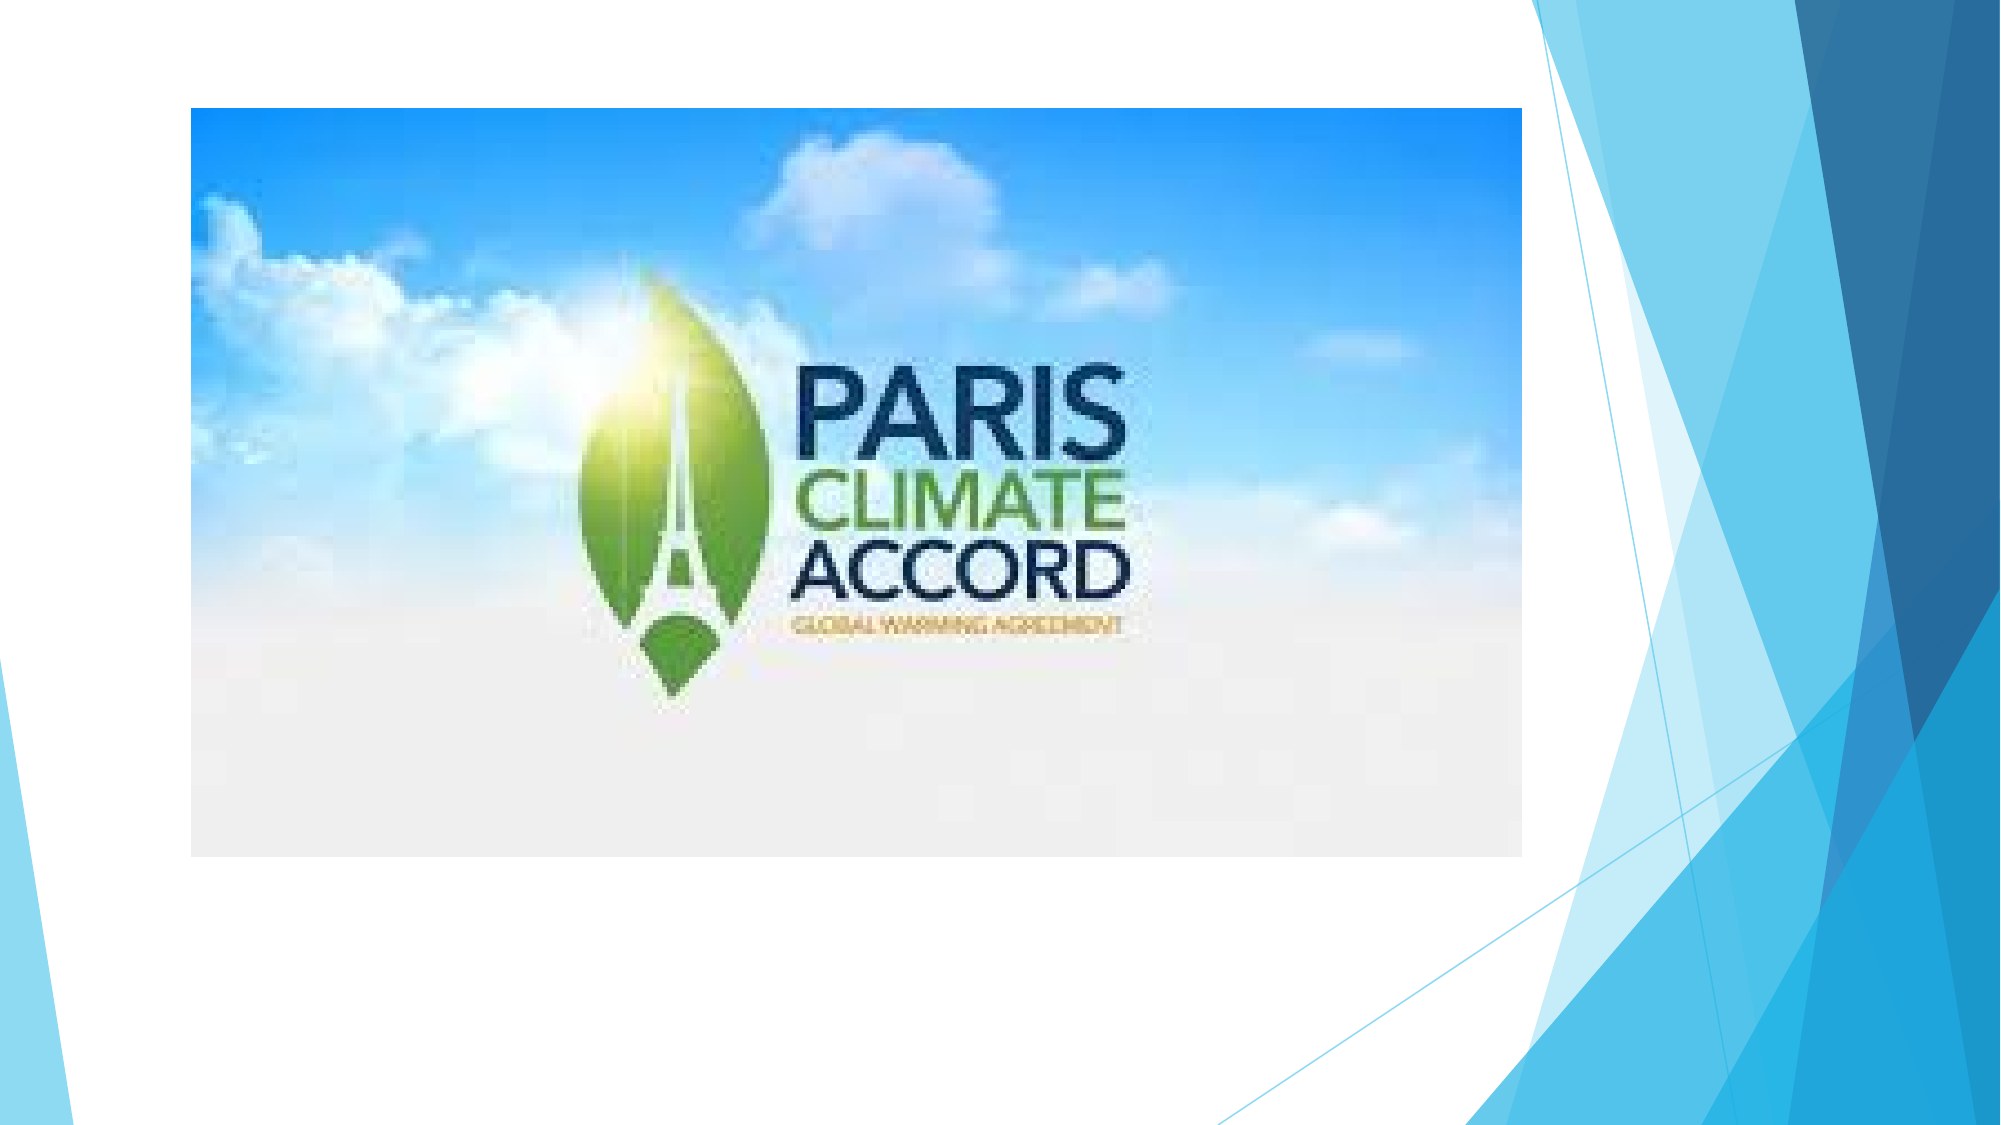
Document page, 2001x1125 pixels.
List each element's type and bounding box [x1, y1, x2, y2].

picture [191, 108, 1522, 857]
